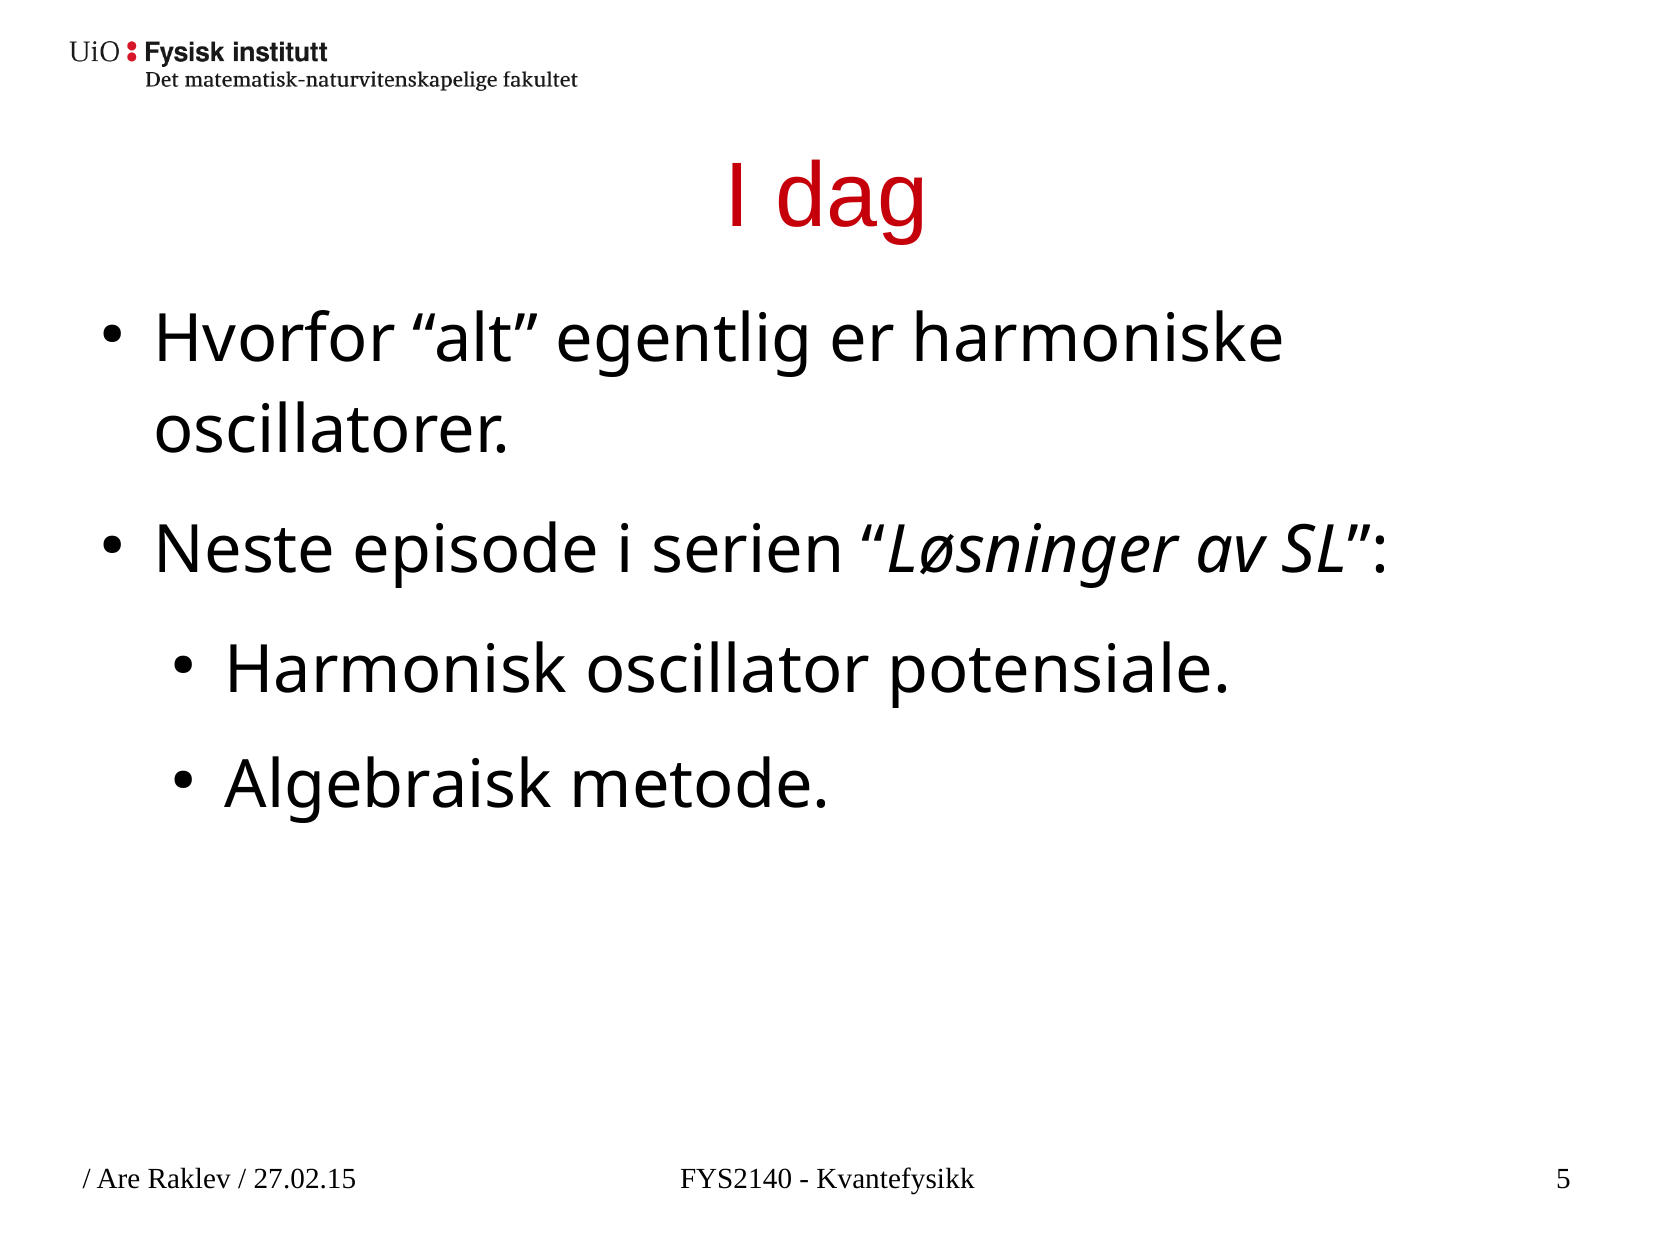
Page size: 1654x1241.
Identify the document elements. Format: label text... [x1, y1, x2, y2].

title I dag [82, 90, 1571, 290]
picture [68, 37, 581, 93]
list Hvorfor “alt” egentlig er harmoniske oscillatorer. Neste episode i serien “Løsninger av SL”: Harmonisk oscillator potensiale. Algebraisk metode. [82, 290, 1571, 1094]
